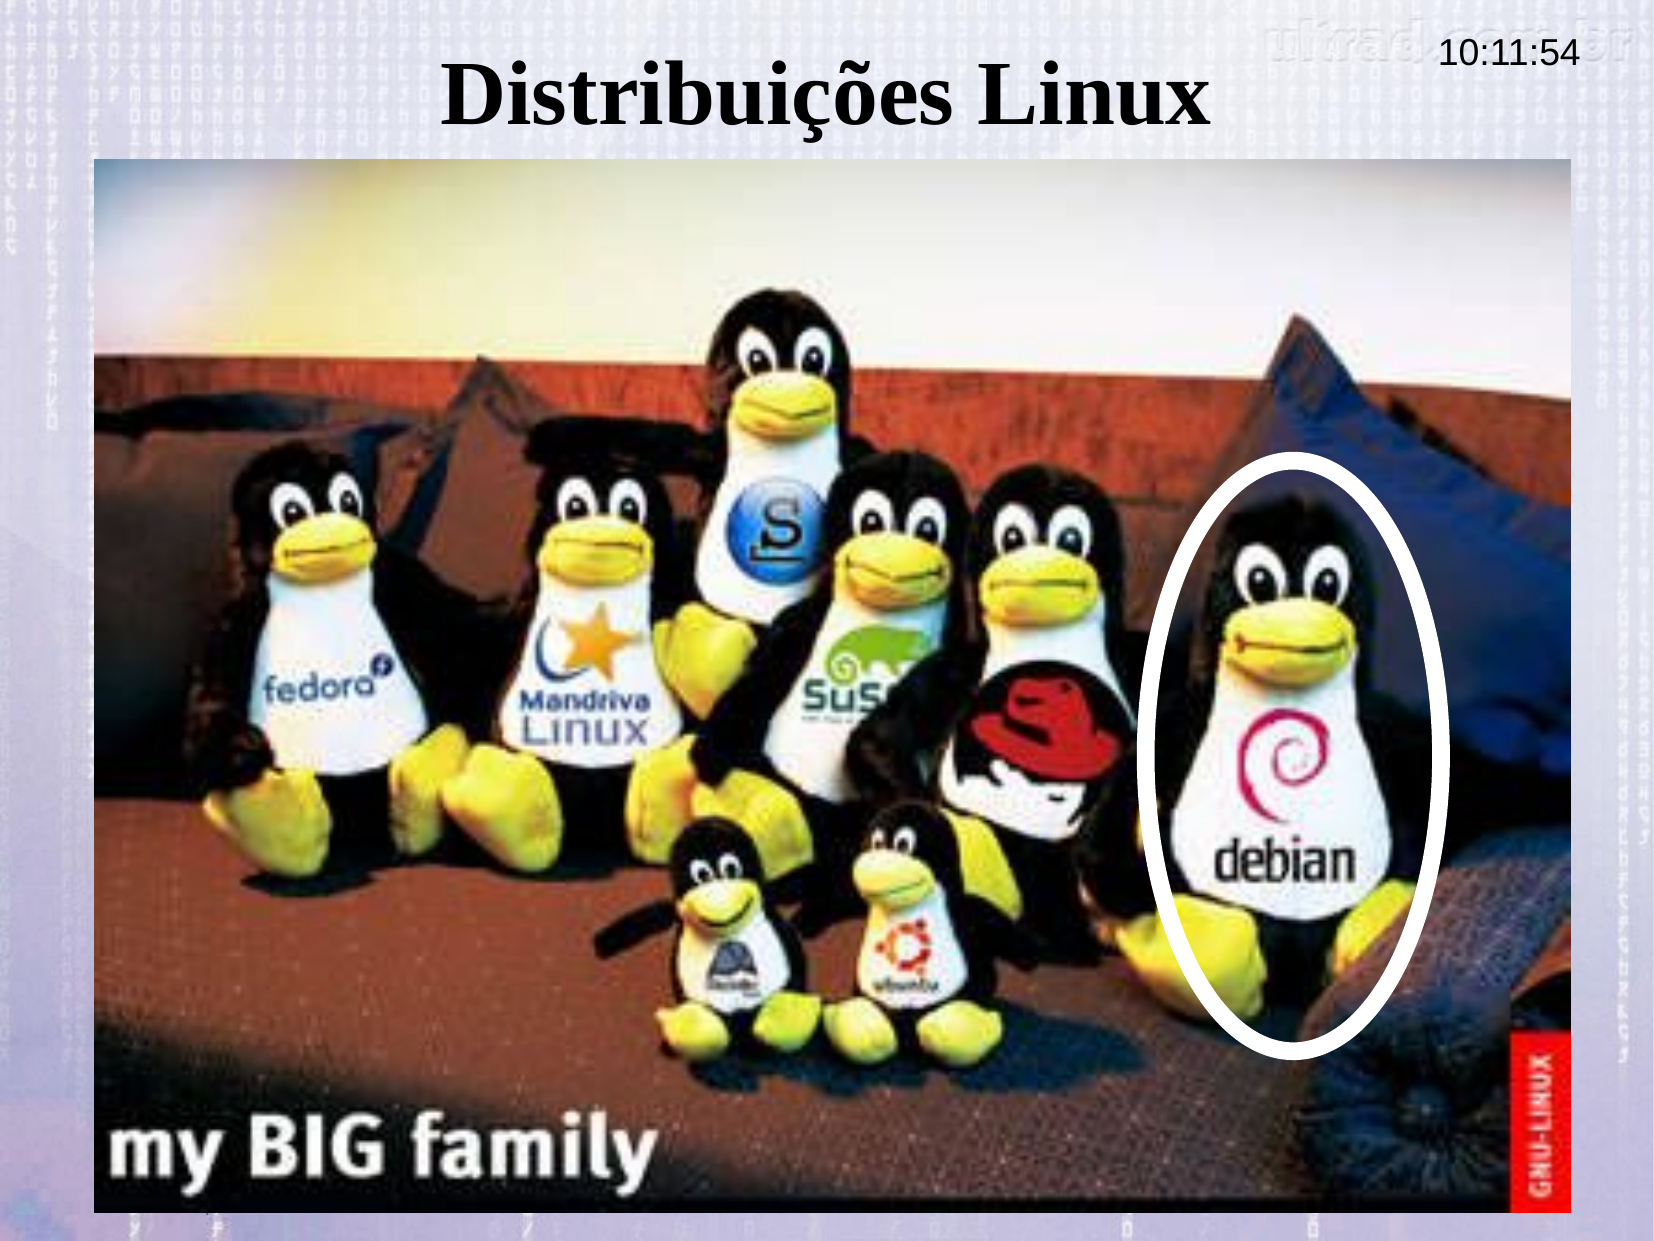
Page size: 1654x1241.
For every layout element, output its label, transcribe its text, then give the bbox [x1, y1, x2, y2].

picture [0, 0, 1654, 1241]
text_box 10:53:39 [1423, 23, 1631, 94]
text_box Distribuições Linux [29, 35, 1625, 171]
